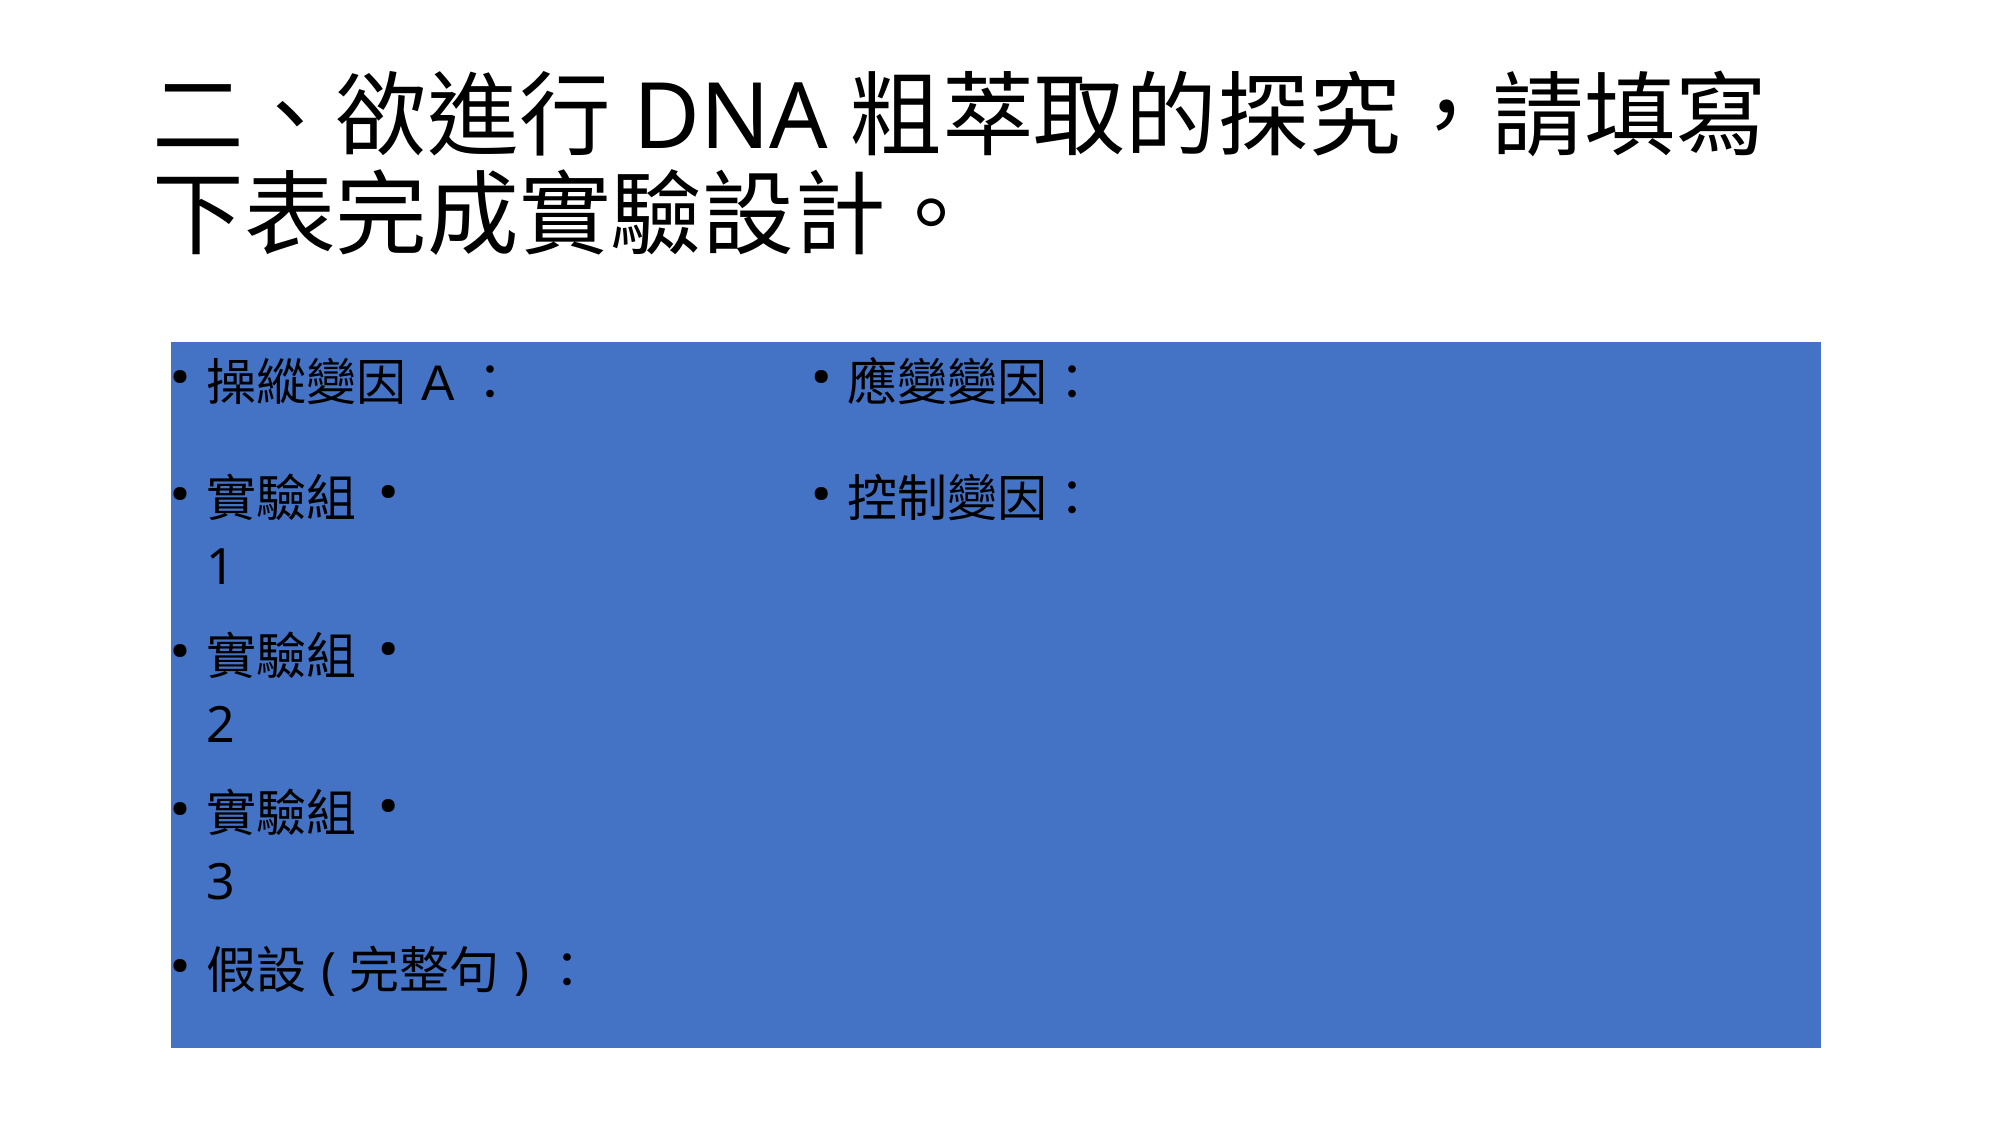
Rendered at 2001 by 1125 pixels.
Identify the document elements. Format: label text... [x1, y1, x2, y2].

table_cell 實驗組2 [171, 616, 379, 774]
table_cell [379, 774, 812, 931]
table_cell 實驗組1 [171, 459, 379, 616]
table_cell 實驗組3 [171, 774, 379, 931]
table_cell 控制變因： [812, 459, 1821, 931]
table_header 應變變因： [812, 342, 1821, 459]
table_cell [379, 616, 812, 774]
title 二、欲進行DNA粗萃取的探究，請填寫下表完成實驗設計。 [137, 59, 1863, 278]
table_header 操縱變因A： [171, 342, 812, 459]
table_cell [379, 459, 812, 616]
table_cell 假設(完整句)： [171, 931, 1821, 1048]
